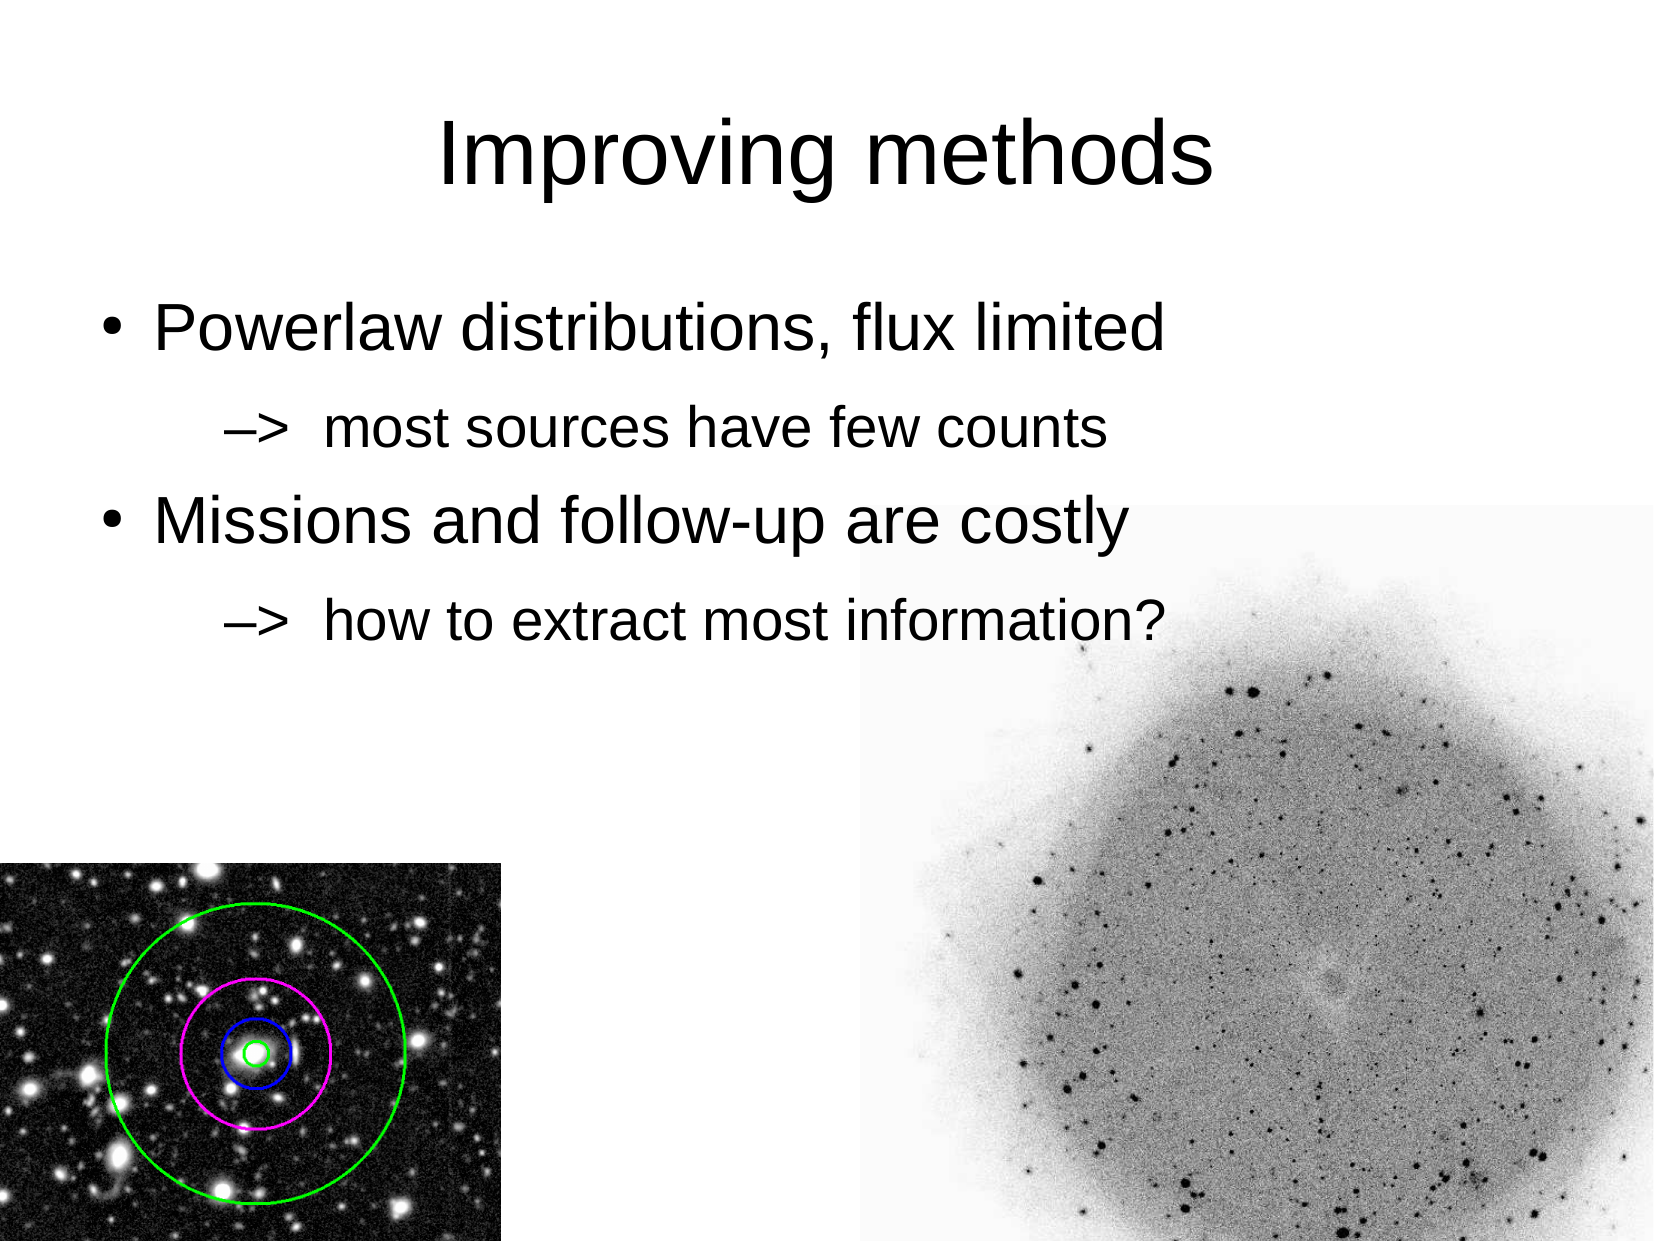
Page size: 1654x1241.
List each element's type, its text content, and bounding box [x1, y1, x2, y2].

title Improving methods [82, 49, 1571, 257]
picture [860, 505, 1654, 1241]
picture [0, 863, 501, 1241]
list Powerlaw distributions, flux limited –> most sources have few counts Missions and follow-up are costly –> how to extract most information? [82, 290, 1571, 1010]
